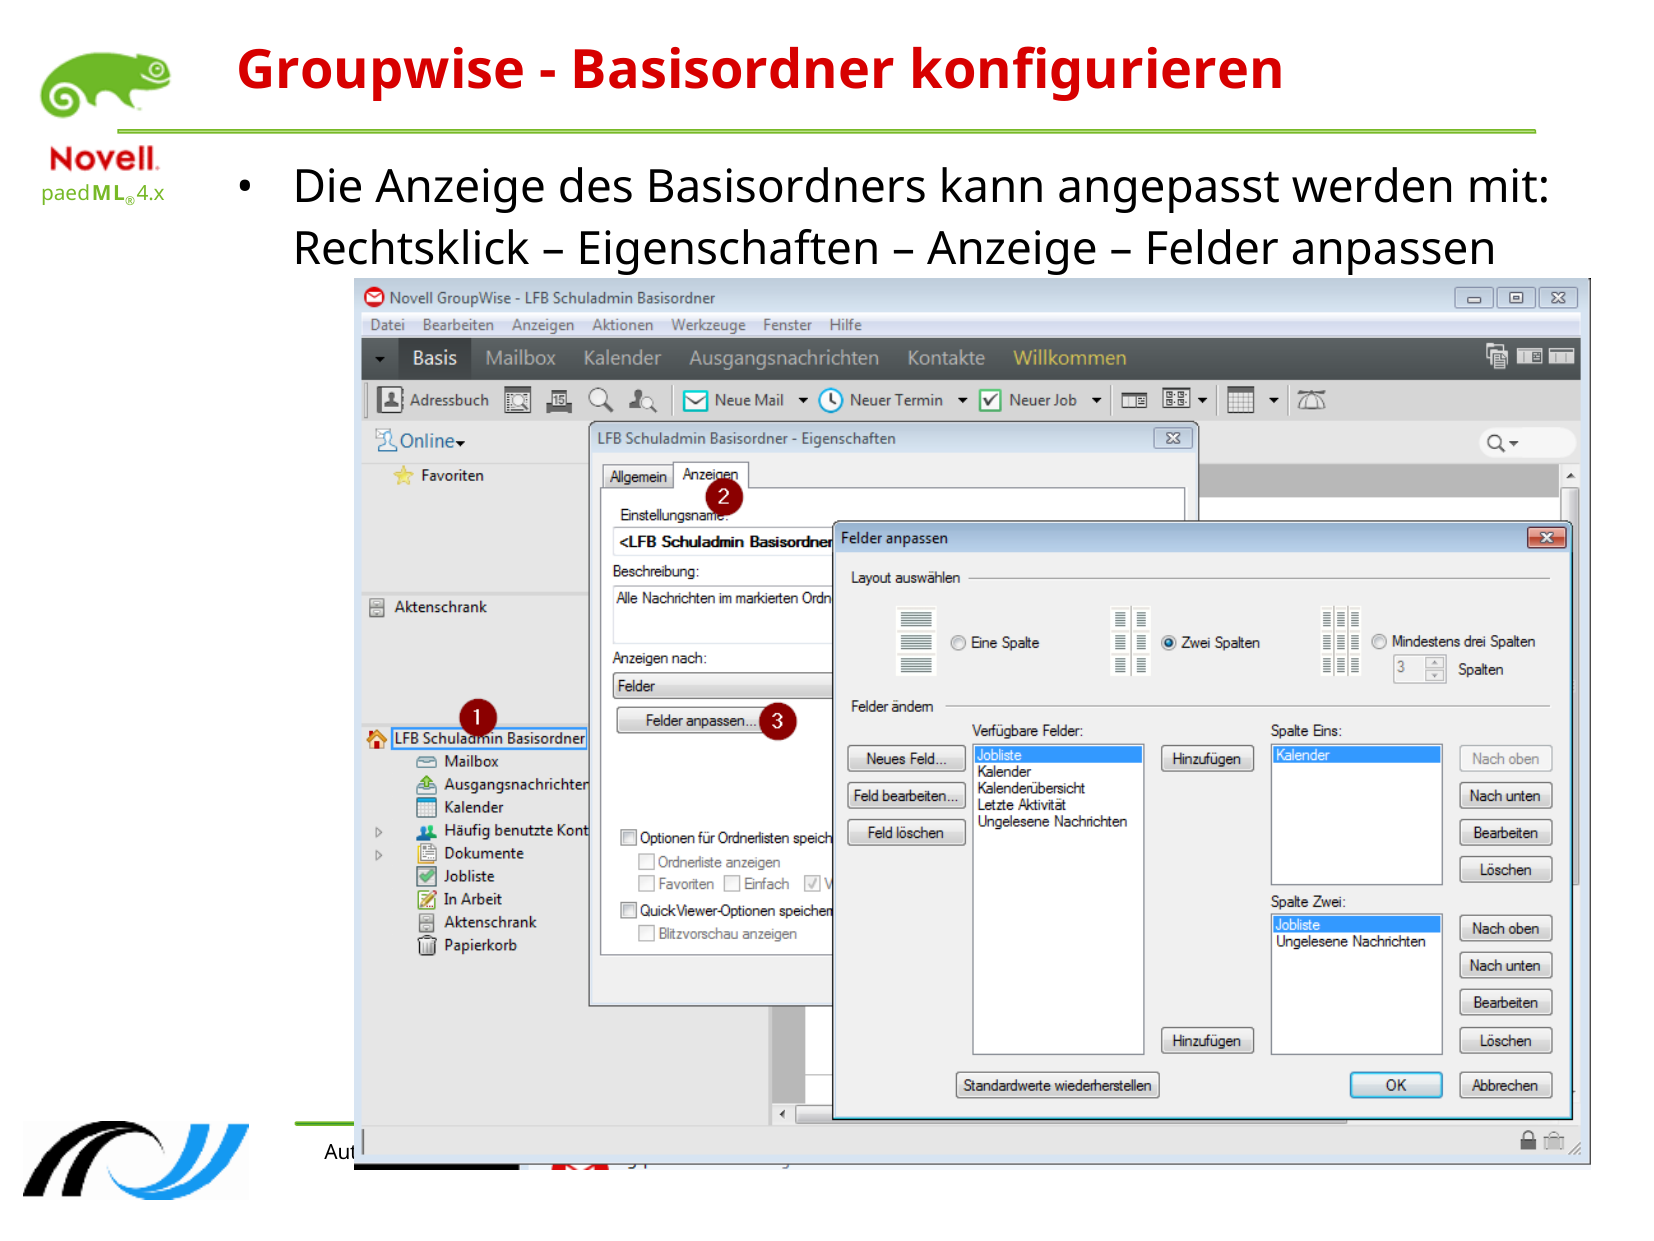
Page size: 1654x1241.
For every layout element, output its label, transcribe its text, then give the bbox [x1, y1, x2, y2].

picture [26, 35, 184, 193]
picture [23, 1121, 249, 1200]
title Groupwise - Basisordner konfigurieren [236, 17, 1536, 119]
picture [354, 278, 1591, 1170]
list Die Anzeige des Basisordners kann angepasst werden mit: Rechtsklick – Eigenschaften – Anzeige – Felder anpassen [236, 153, 1565, 1064]
